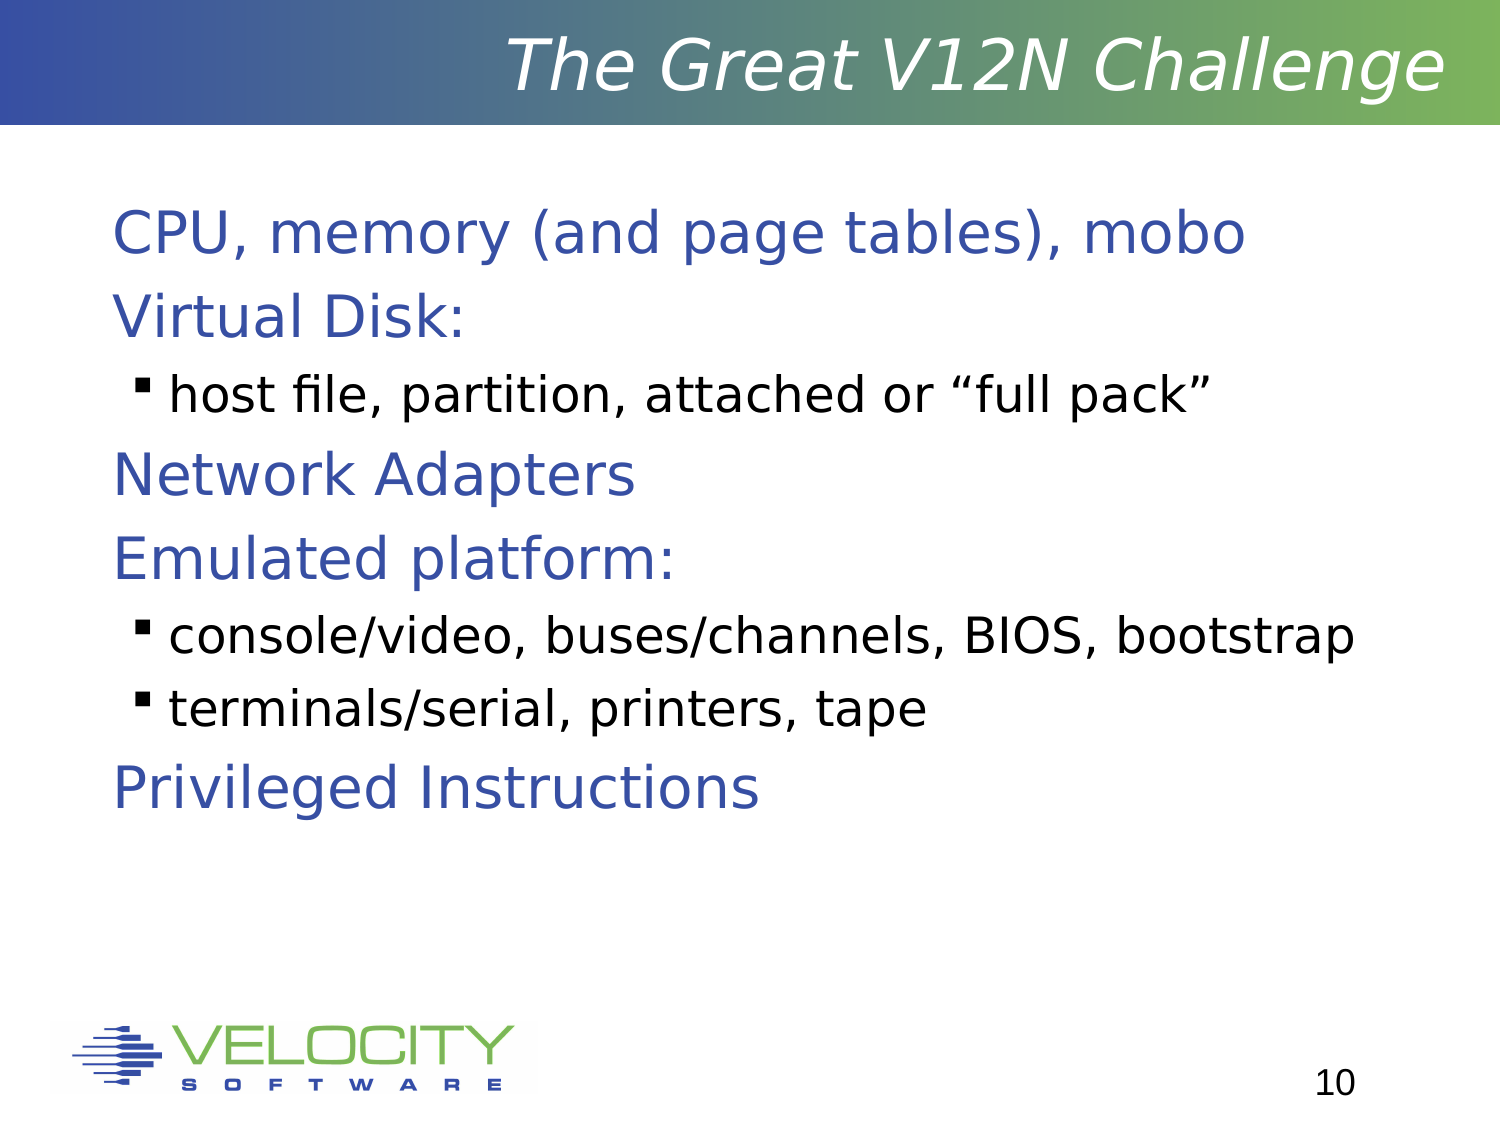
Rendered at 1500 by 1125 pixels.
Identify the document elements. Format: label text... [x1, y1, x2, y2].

title The Great V12N Challenge [62, 12, 1463, 113]
list CPU, memory (and page tables), mobo Virtual Disk: host file, partition, attached or “full pack” Network Adapters Emulated platform: console/video, buses/channels, BIOS, bootstrap terminals/serial, printers, tape Privileged Instructions [70, 187, 1438, 913]
picture [50, 1021, 538, 1094]
